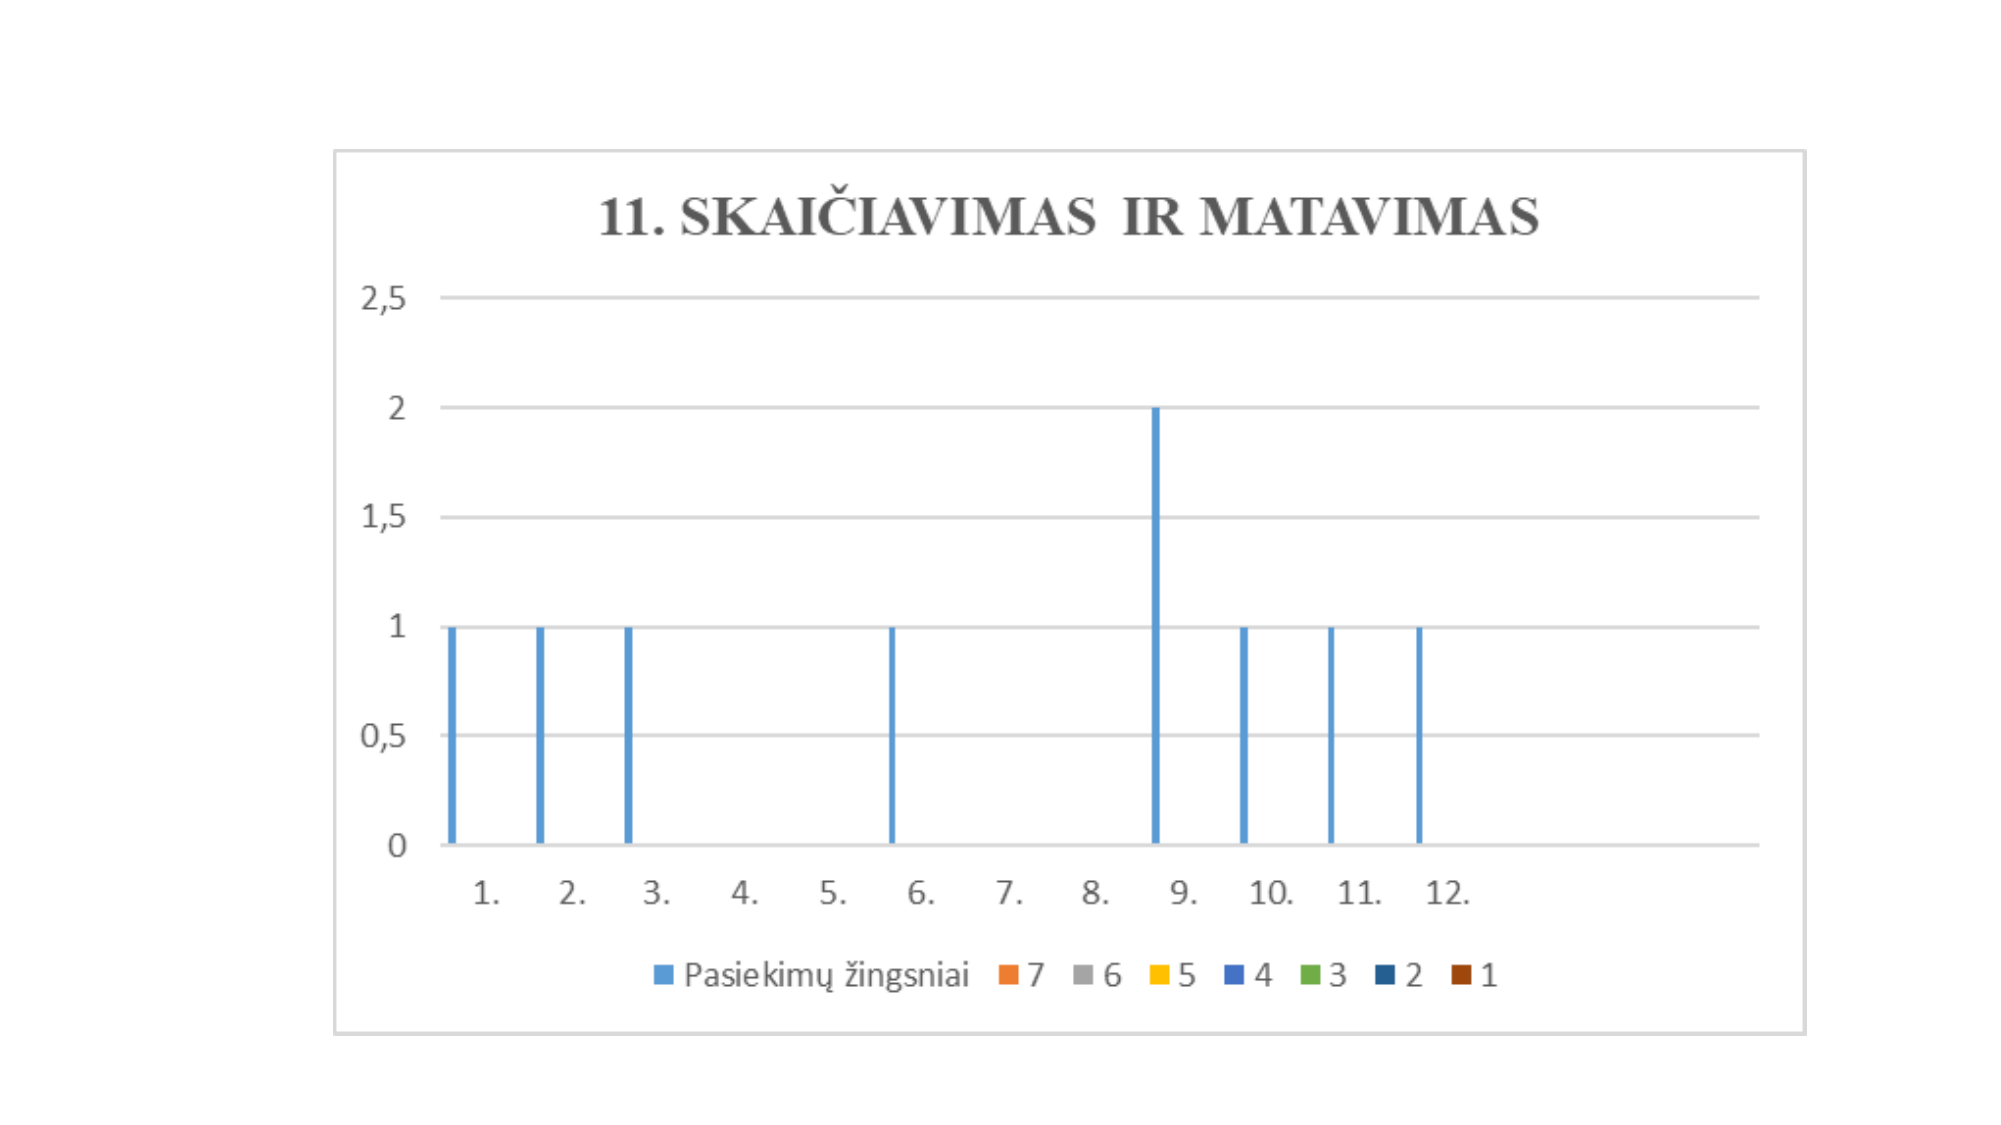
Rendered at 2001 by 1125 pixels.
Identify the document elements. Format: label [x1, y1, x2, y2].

picture [333, 149, 1807, 1036]
